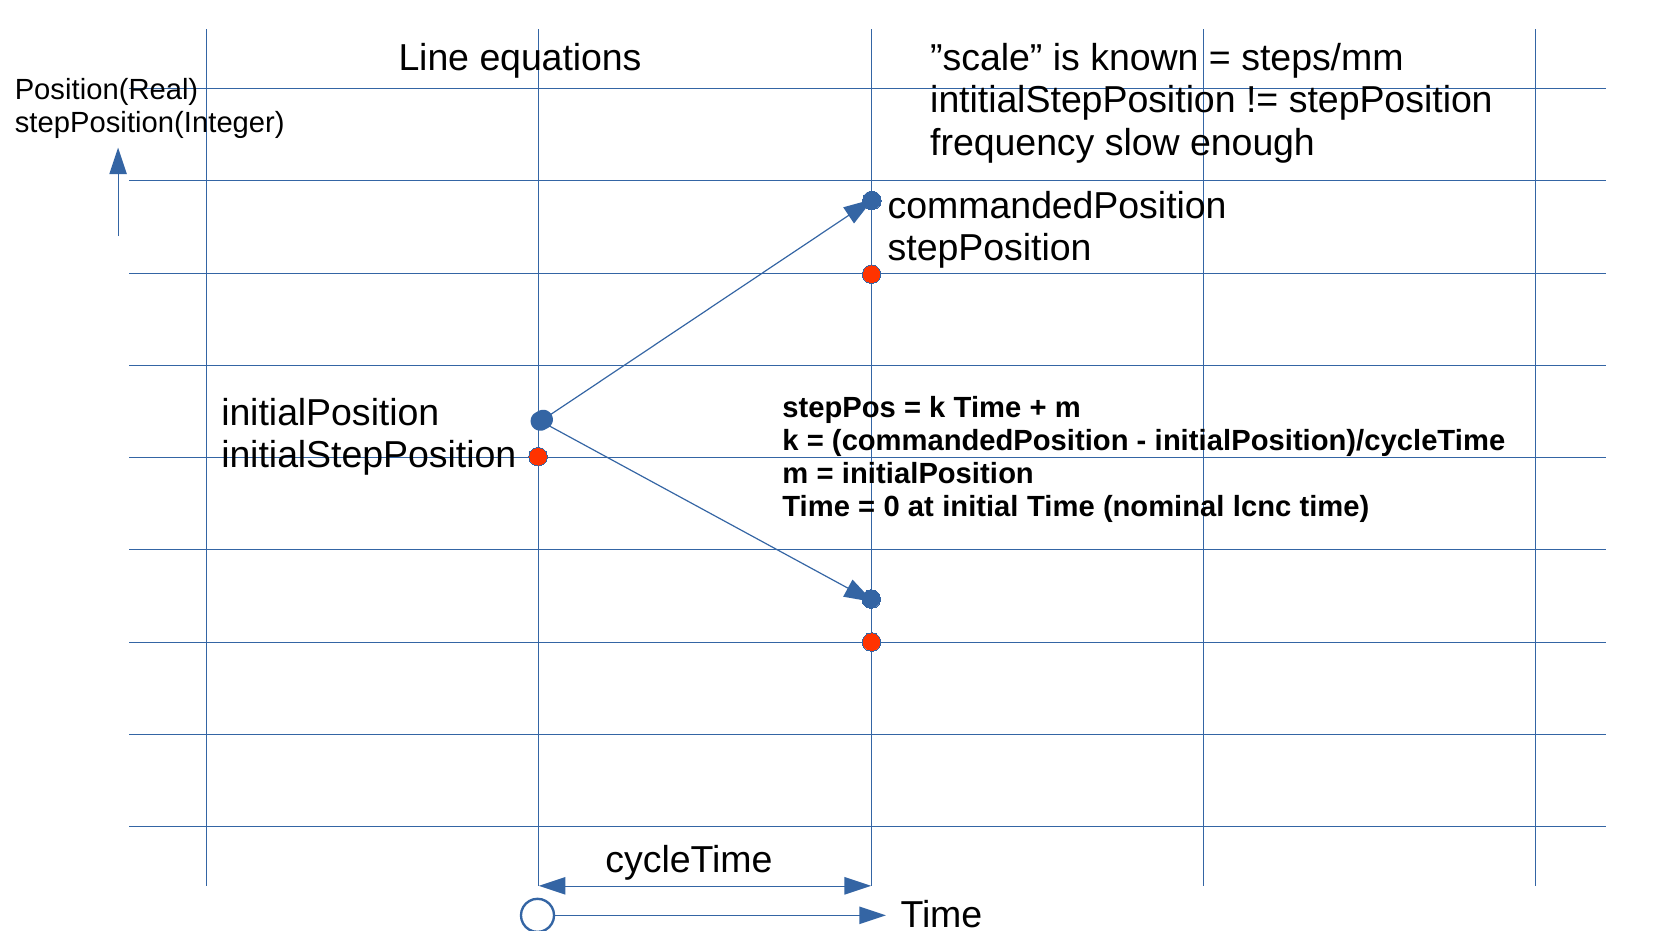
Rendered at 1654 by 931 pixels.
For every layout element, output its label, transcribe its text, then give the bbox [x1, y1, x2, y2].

text_box ”scale” is known = steps/mm intitialStepPosition != stepPosition frequency slow enough [915, 29, 1625, 171]
text_box [862, 632, 881, 652]
text_box [861, 589, 881, 609]
text_box commandedPosition stepPosition [872, 177, 1654, 318]
text_box [862, 190, 872, 210]
text_box Line equations [383, 29, 798, 87]
text_box Time [885, 885, 1004, 931]
text_box [862, 264, 872, 284]
text_box Position(Real) stepPosition(Integer) [0, 65, 325, 207]
text_box stepPos = k Time + m k = (commandedPosition - initialPosition)/cycleTime m = initialPosition Time = 0 at initial Time (nominal lcnc time) [767, 383, 1654, 529]
text_box cycleTime [590, 831, 827, 886]
text_box initialPosition initialStepPosition [206, 383, 591, 525]
